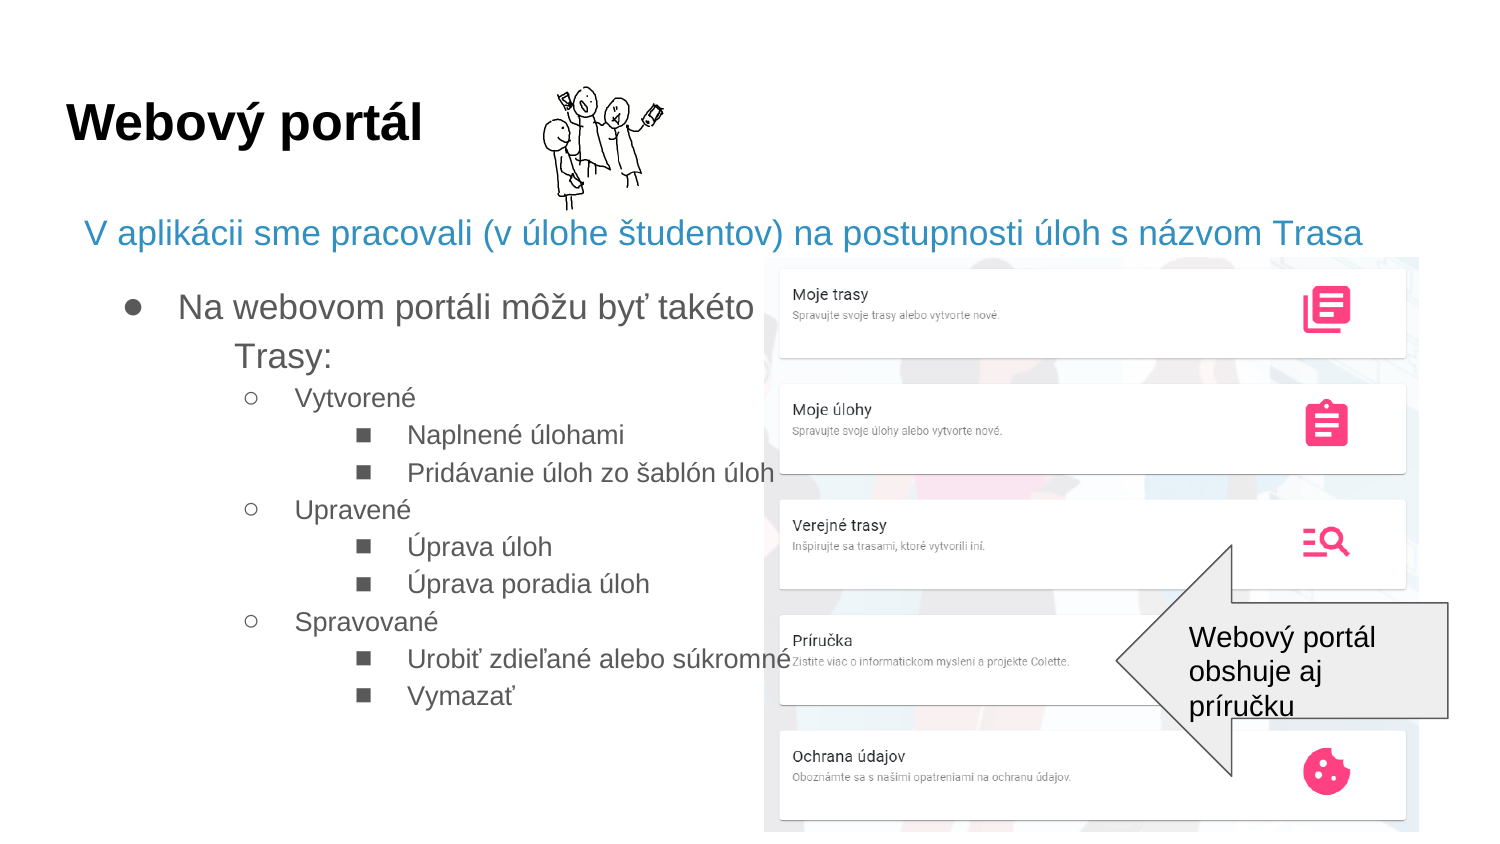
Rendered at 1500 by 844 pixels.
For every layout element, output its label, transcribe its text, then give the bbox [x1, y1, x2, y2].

picture [764, 750, 1419, 832]
title Webový portál [51, 72, 1449, 167]
list V aplikácii sme pracovali (v úlohe študentov) na postupnosti úloh s názvom Trasa Na webovom portáli môžu byť takéto Trasy: Vytvorené Naplnené úlohami Pridávanie úloh zo šablón úloh Upravené Úprava úloh Úprava poradia úloh Spravované Urobiť zdieľané alebo súkromné Vymazať [69, 189, 1449, 750]
text_box Webový portál obshuje aj príručku [1116, 545, 1448, 777]
picture [540, 167, 678, 189]
